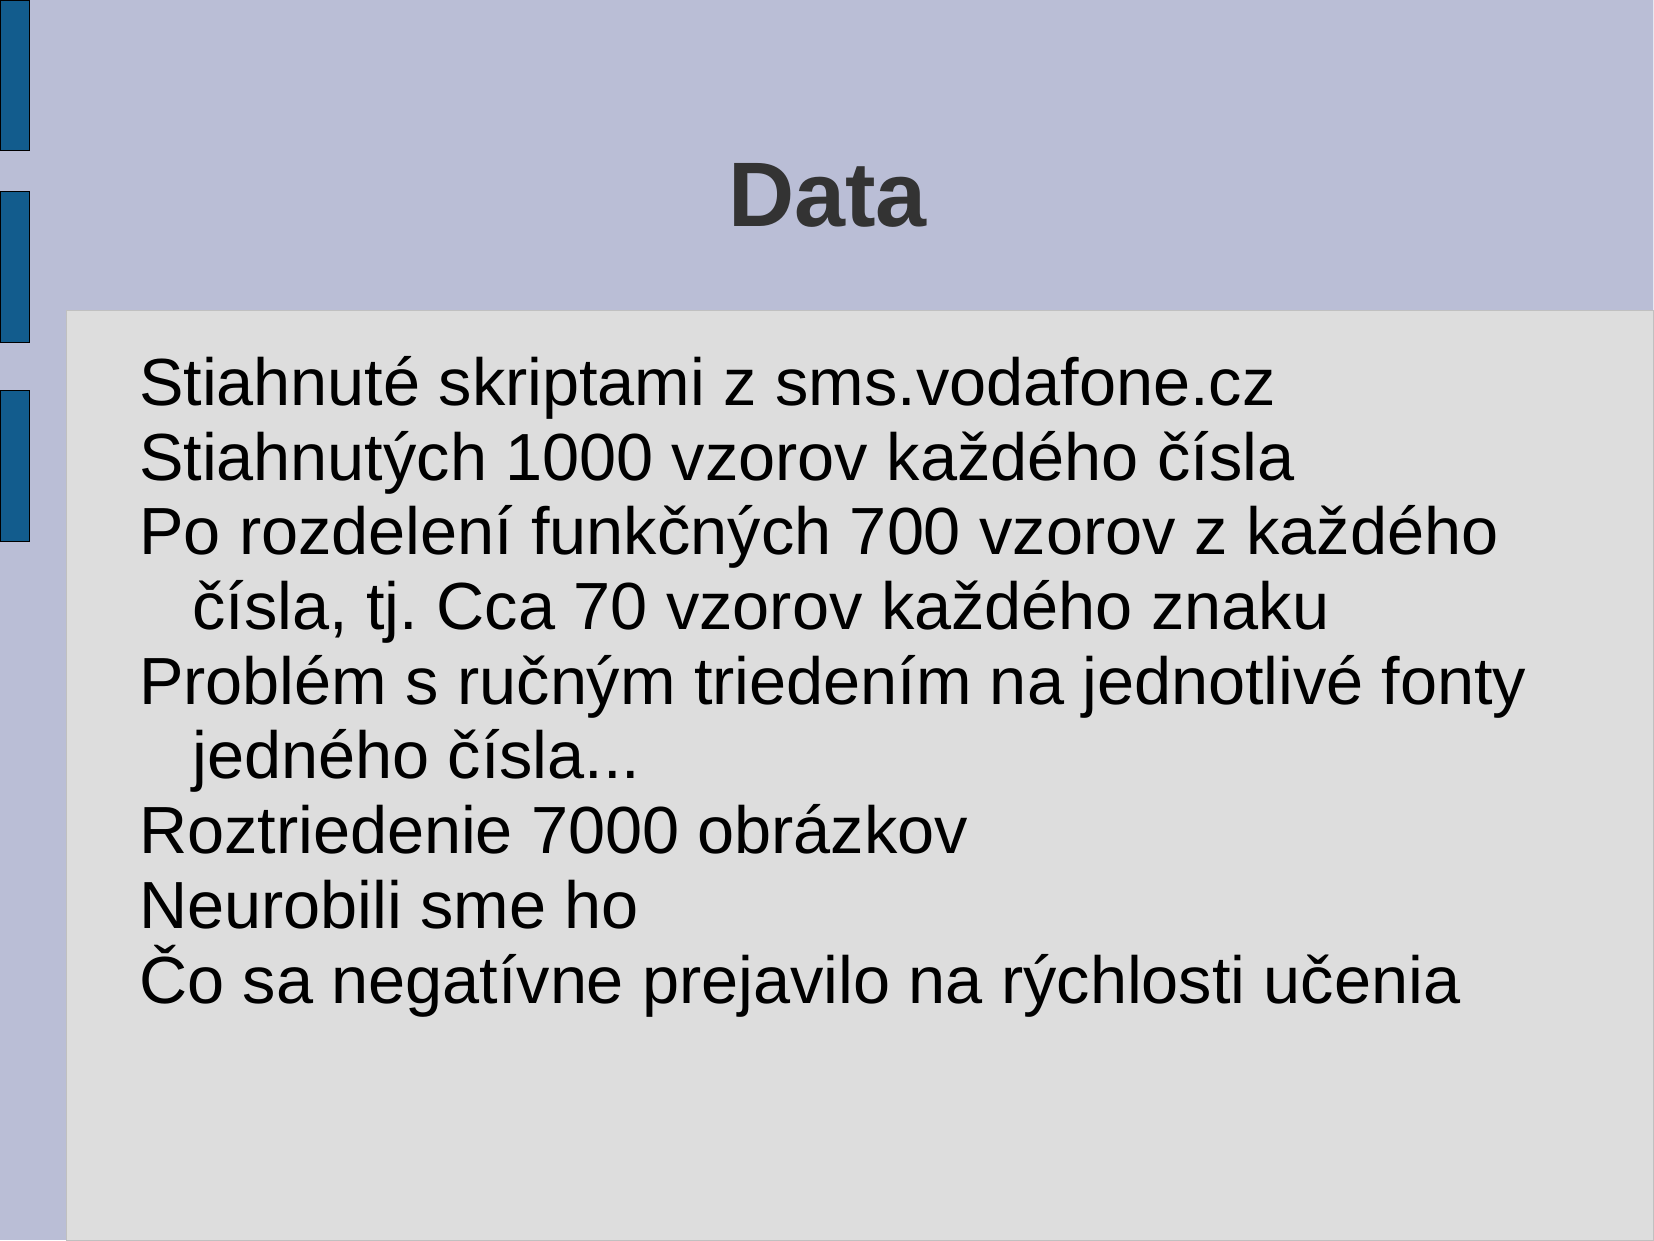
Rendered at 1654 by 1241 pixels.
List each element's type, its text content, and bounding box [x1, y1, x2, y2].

title Data [121, 91, 1534, 299]
list Stiahnuté skriptami z sms.vodafone.cz Stiahnutých 1000 vzorov každého čísla Po rozdelení funkčných 700 vzorov z každého čísla, tj. Cca 70 vzorov každého znaku Problém s ručným triedením na jednotlivé fonty jedného čísla... Roztriedenie 7000 obrázkov Neurobili sme ho Čo sa negatívne prejavilo na rýchlosti učenia [121, 344, 1534, 1127]
